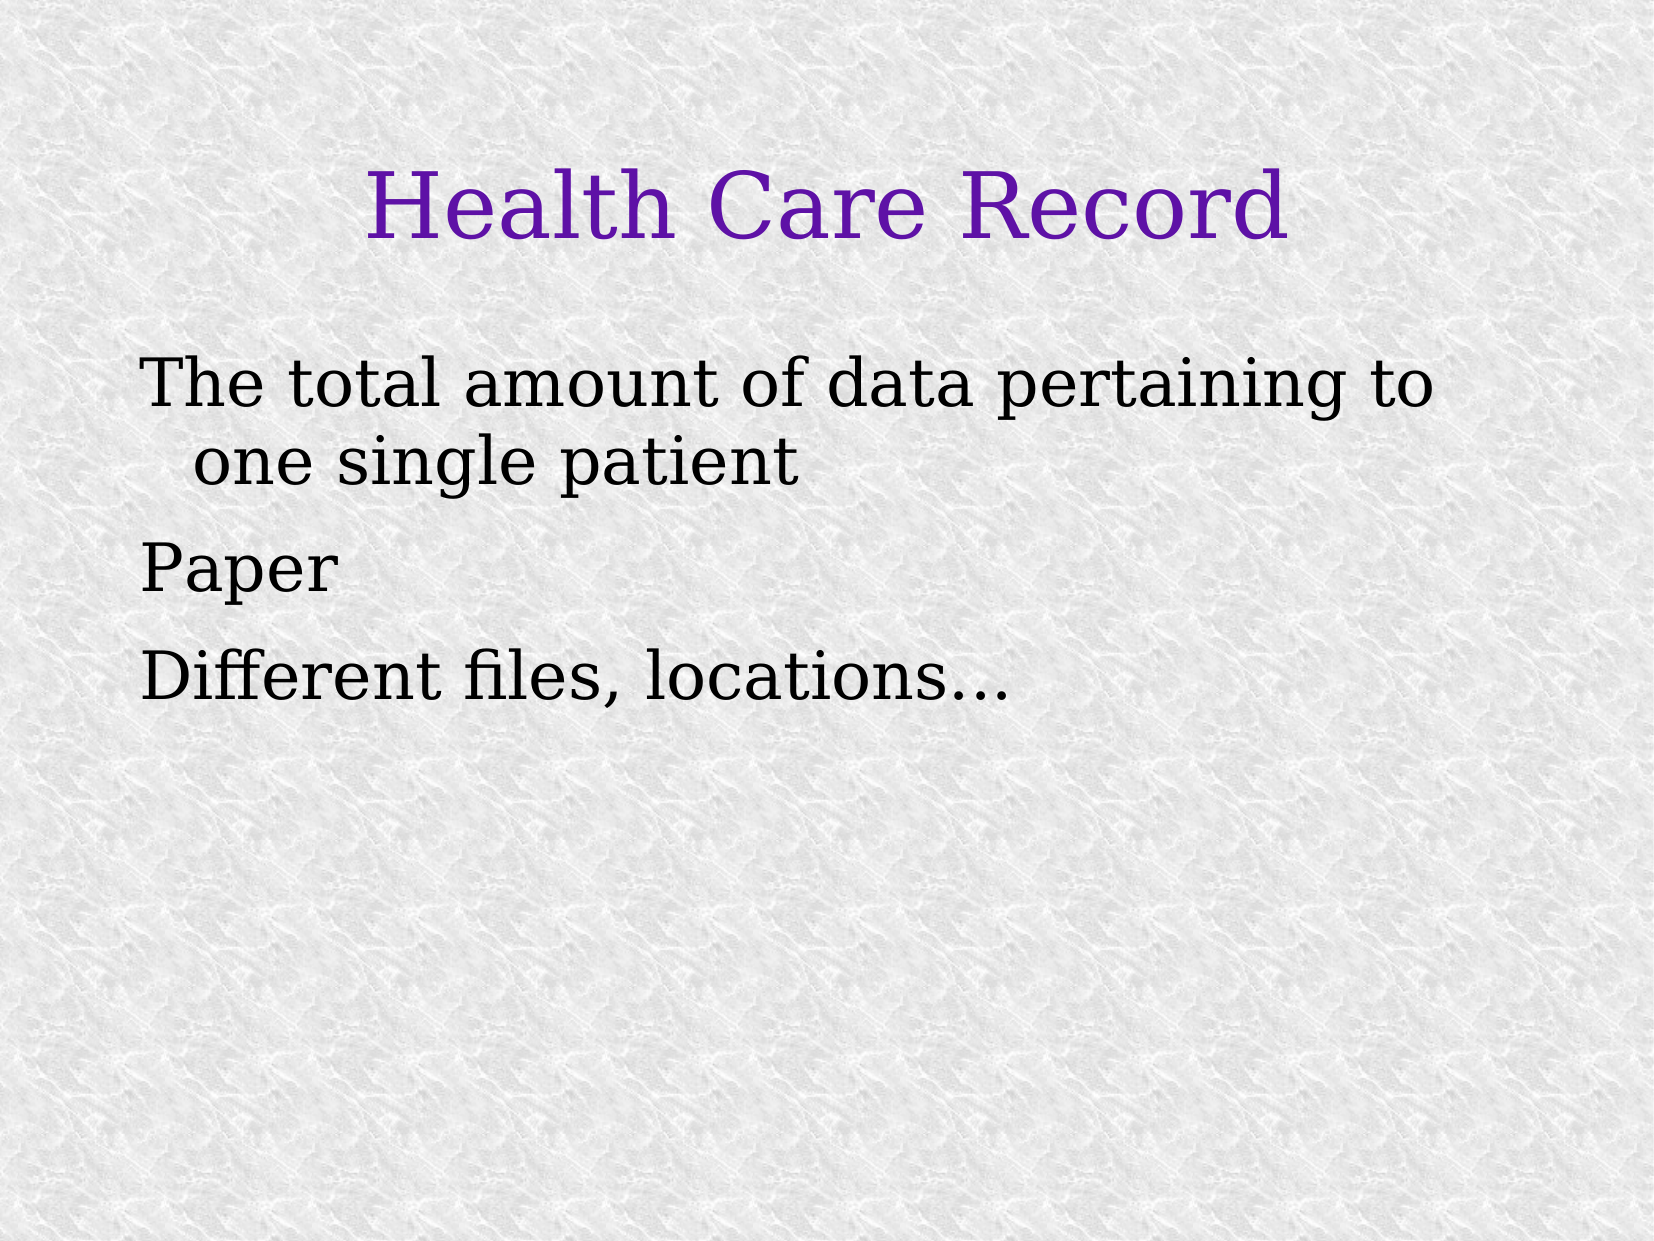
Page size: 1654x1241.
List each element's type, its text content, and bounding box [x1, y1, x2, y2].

list The total amount of data pertaining to one single patient Paper Different files, locations... [121, 344, 1534, 1127]
title Health Care Record [121, 102, 1534, 311]
picture [0, 0, 1654, 1241]
